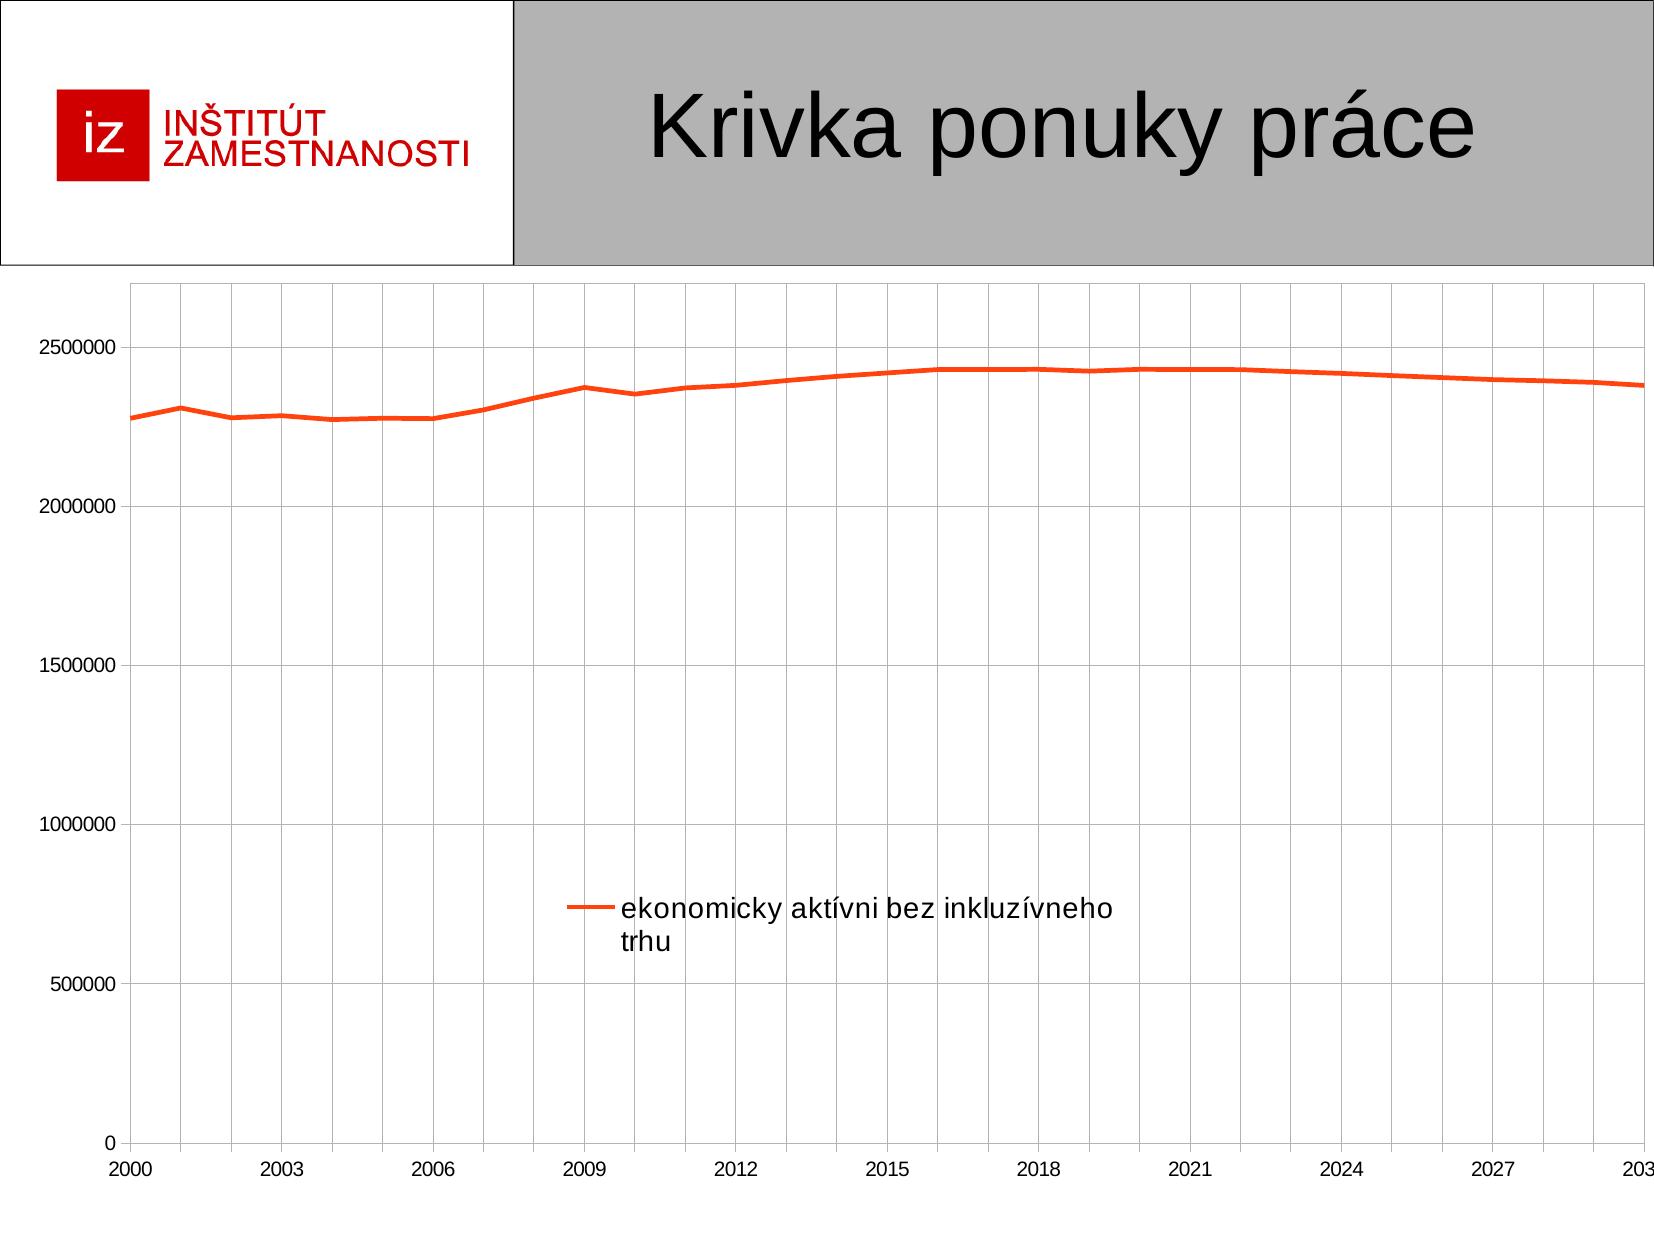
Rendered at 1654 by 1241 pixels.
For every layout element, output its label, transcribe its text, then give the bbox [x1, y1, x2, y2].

chart [0, 265, 1654, 1231]
title Krivka ponuky práce [561, 29, 1565, 237]
picture [5, 8, 512, 257]
